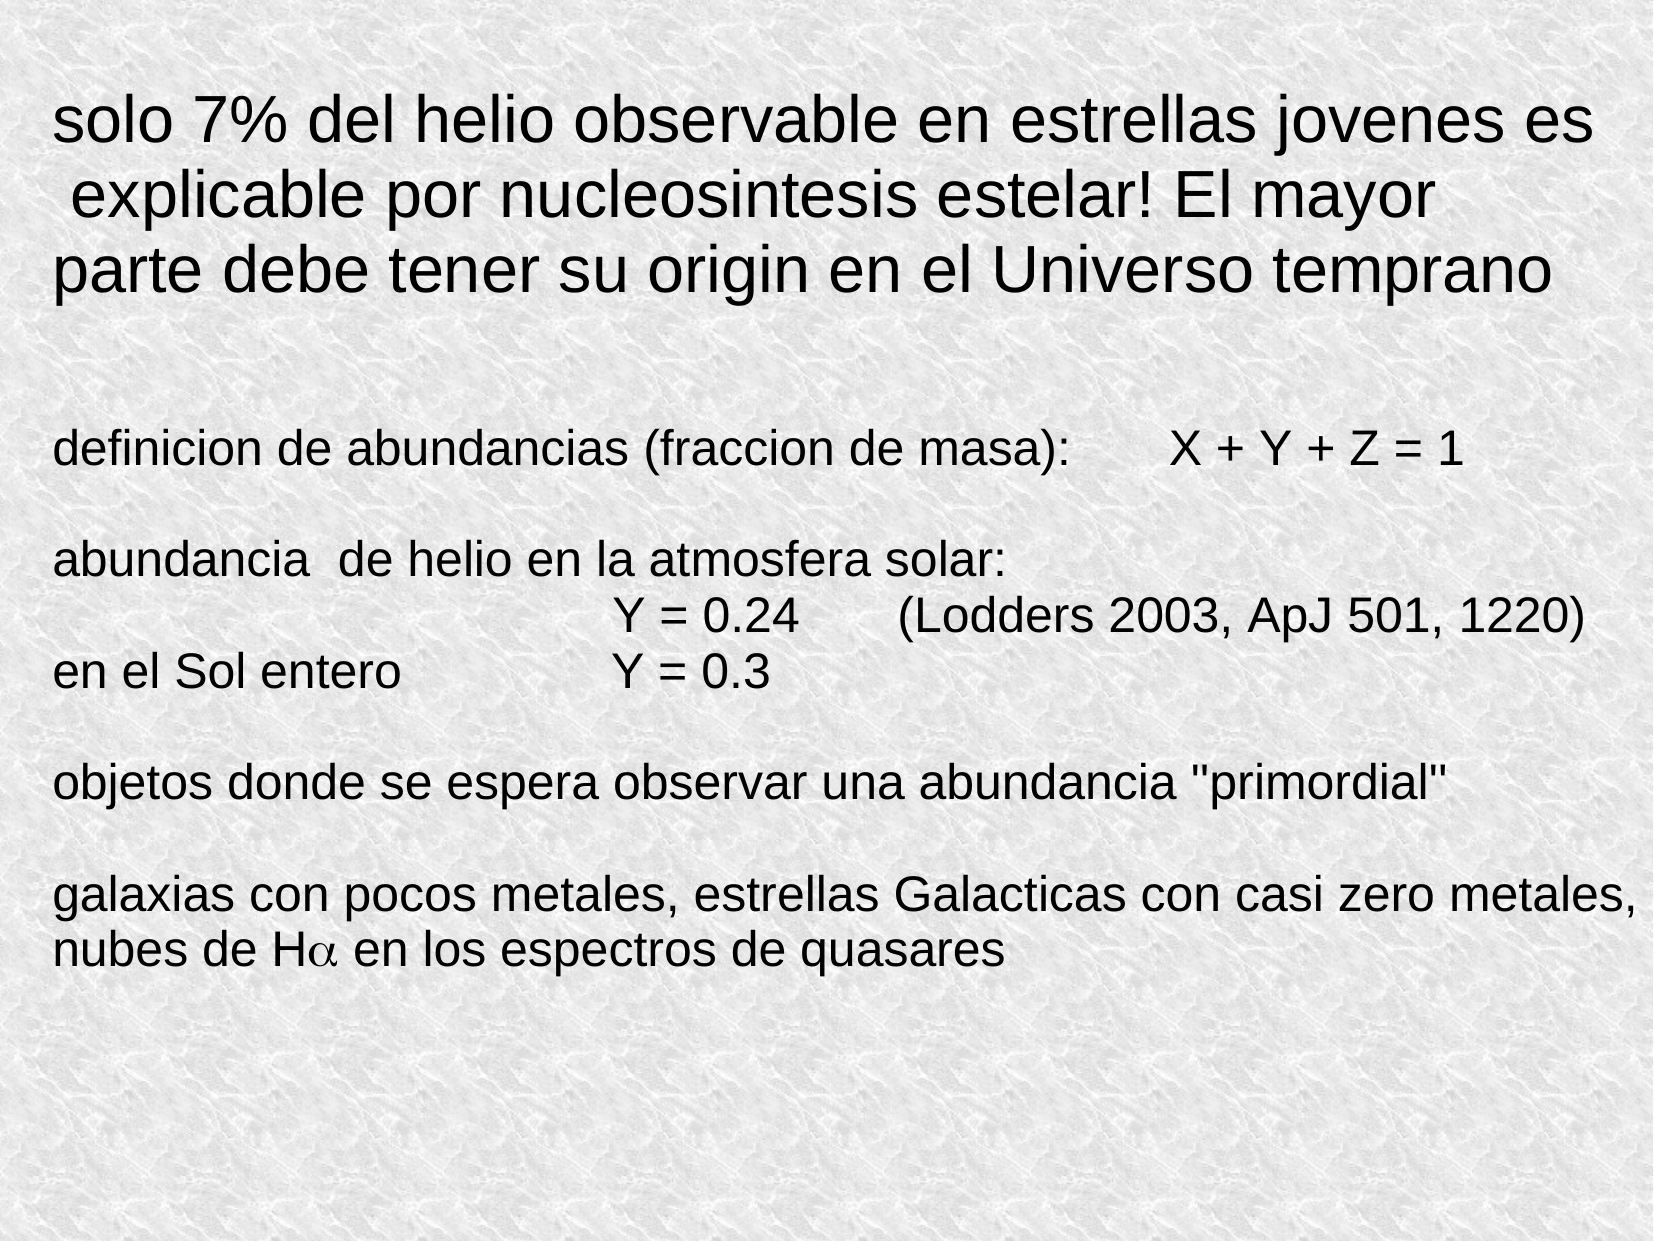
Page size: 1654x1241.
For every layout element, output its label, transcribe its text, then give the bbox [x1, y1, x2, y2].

picture [0, 0, 1654, 1241]
text_box solo 7% del helio observable en estrellas jovenes es explicable por nucleosintesis estelar! El mayor parte debe tener su origin en el Universo temprano [37, 75, 1612, 339]
text_box definicion de abundancias (fraccion de masa): X + Y + Z = 1 abundancia de helio en la atmosfera solar: Y = 0.24 (Lodders 2003, ApJ 501, 1220) en el Sol entero Y = 0.3 objetos donde se espera observar una abundancia ''primordial'' galaxias con pocos metales, estrellas Galacticas con casi zero metales, nubes de H en los espectros de quasares [37, 412, 1653, 1051]
